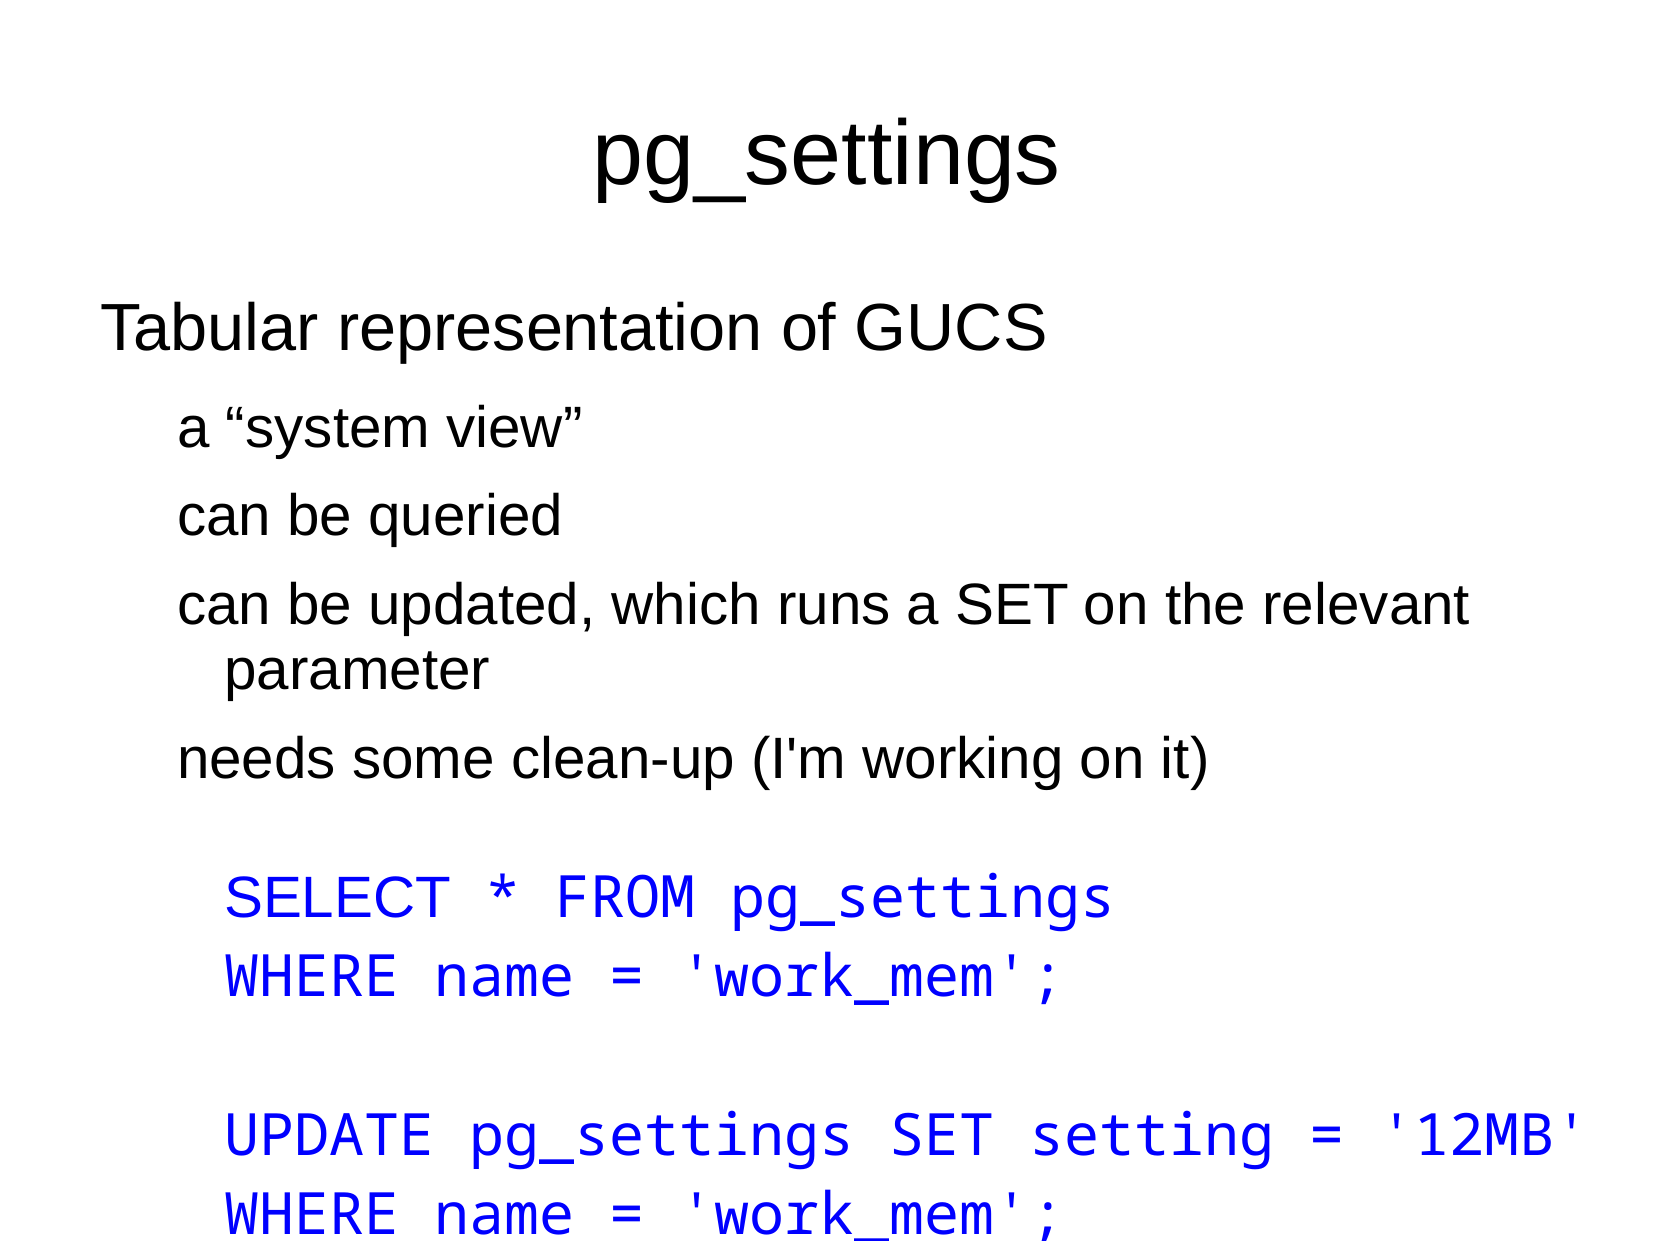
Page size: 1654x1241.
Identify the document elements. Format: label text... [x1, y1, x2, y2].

list Tabular representation of GUCS a “system view” can be queried can be updated, which runs a SET on the relevant parameter needs some clean-up (I'm working on it) SELECT * FROM pg_settings WHERE name = 'work_mem'; UPDATE pg_settings SET setting = '12MB' WHERE name = 'work_mem'; [82, 290, 1654, 1159]
title pg_settings [82, 56, 1571, 250]
